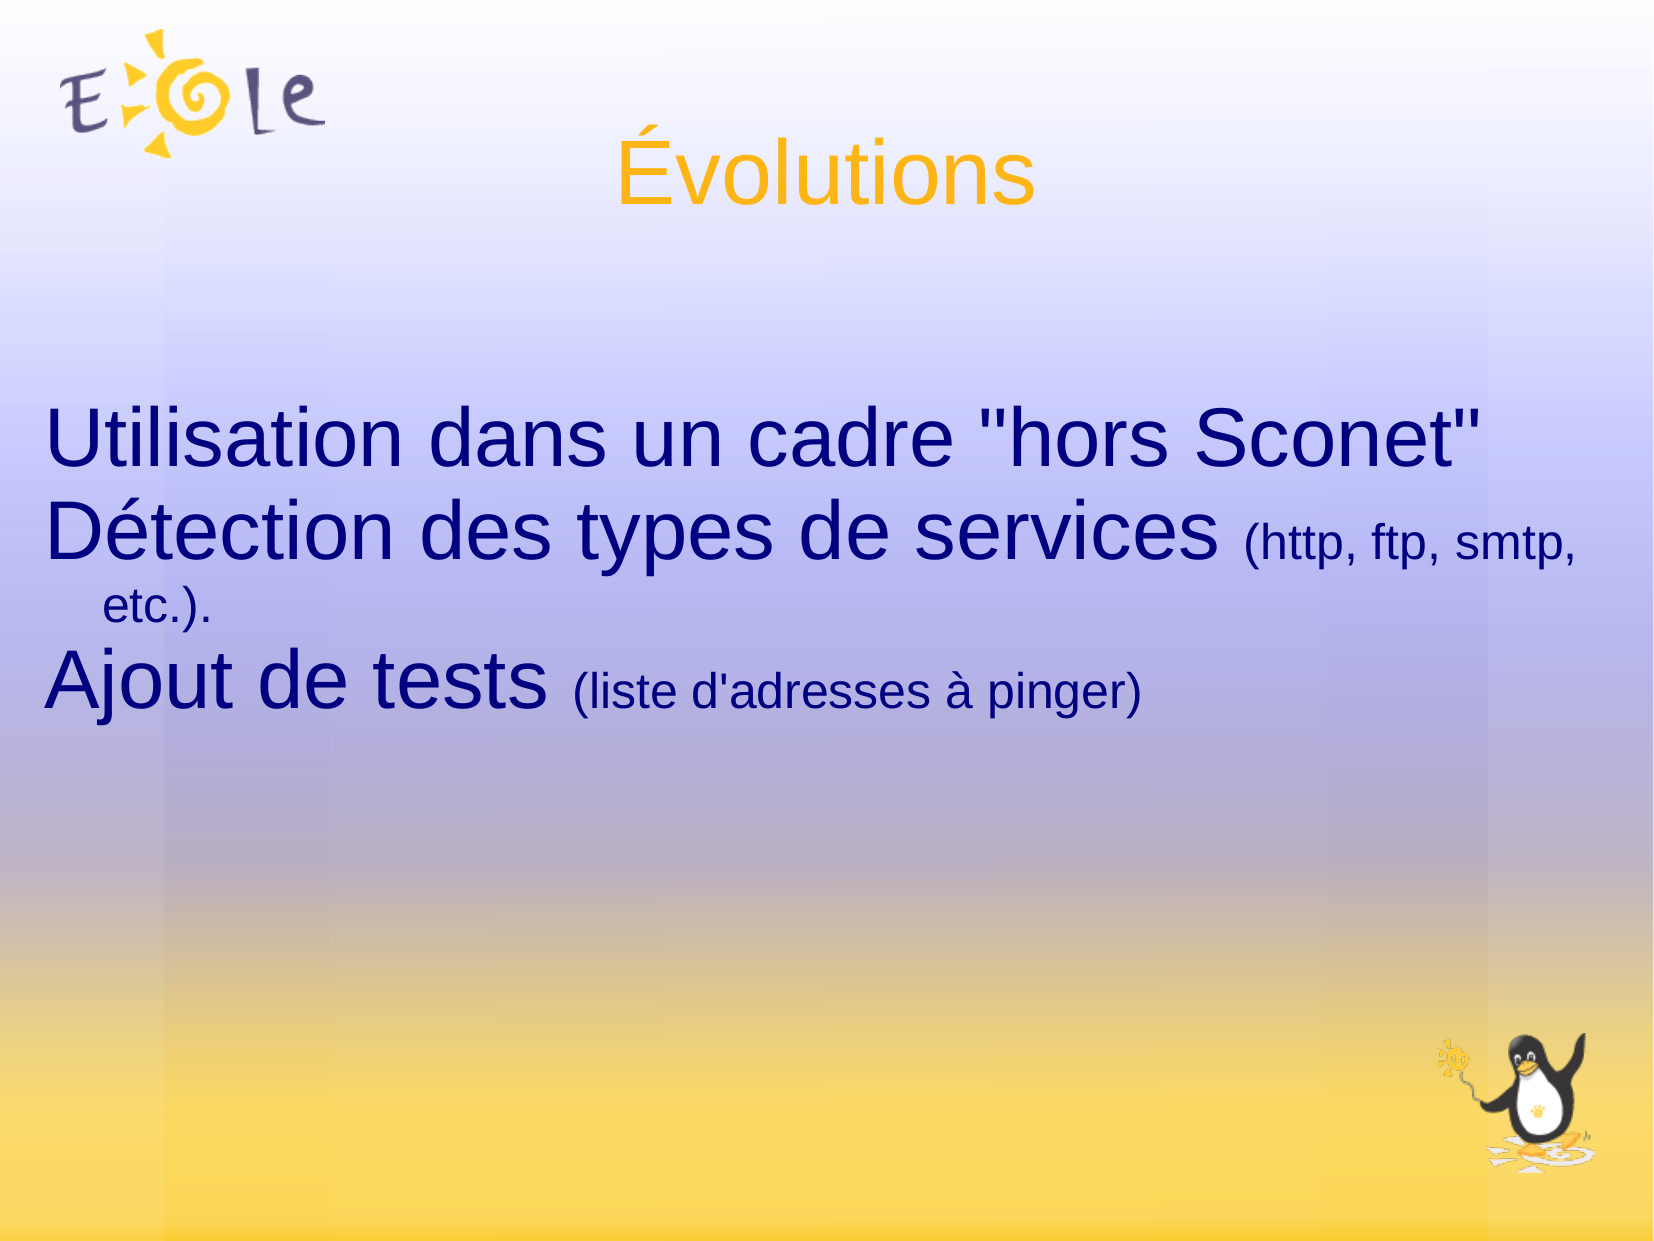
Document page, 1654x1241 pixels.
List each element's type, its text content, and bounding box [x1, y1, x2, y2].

title Évolutions [82, 49, 1571, 296]
text_box Utilisation dans un cadre "hors Sconet" Détection des types de services (http, ftp, smtp, etc.). Ajout de tests (liste d'adresses à pinger) [29, 383, 1595, 945]
picture [0, 0, 1654, 1241]
